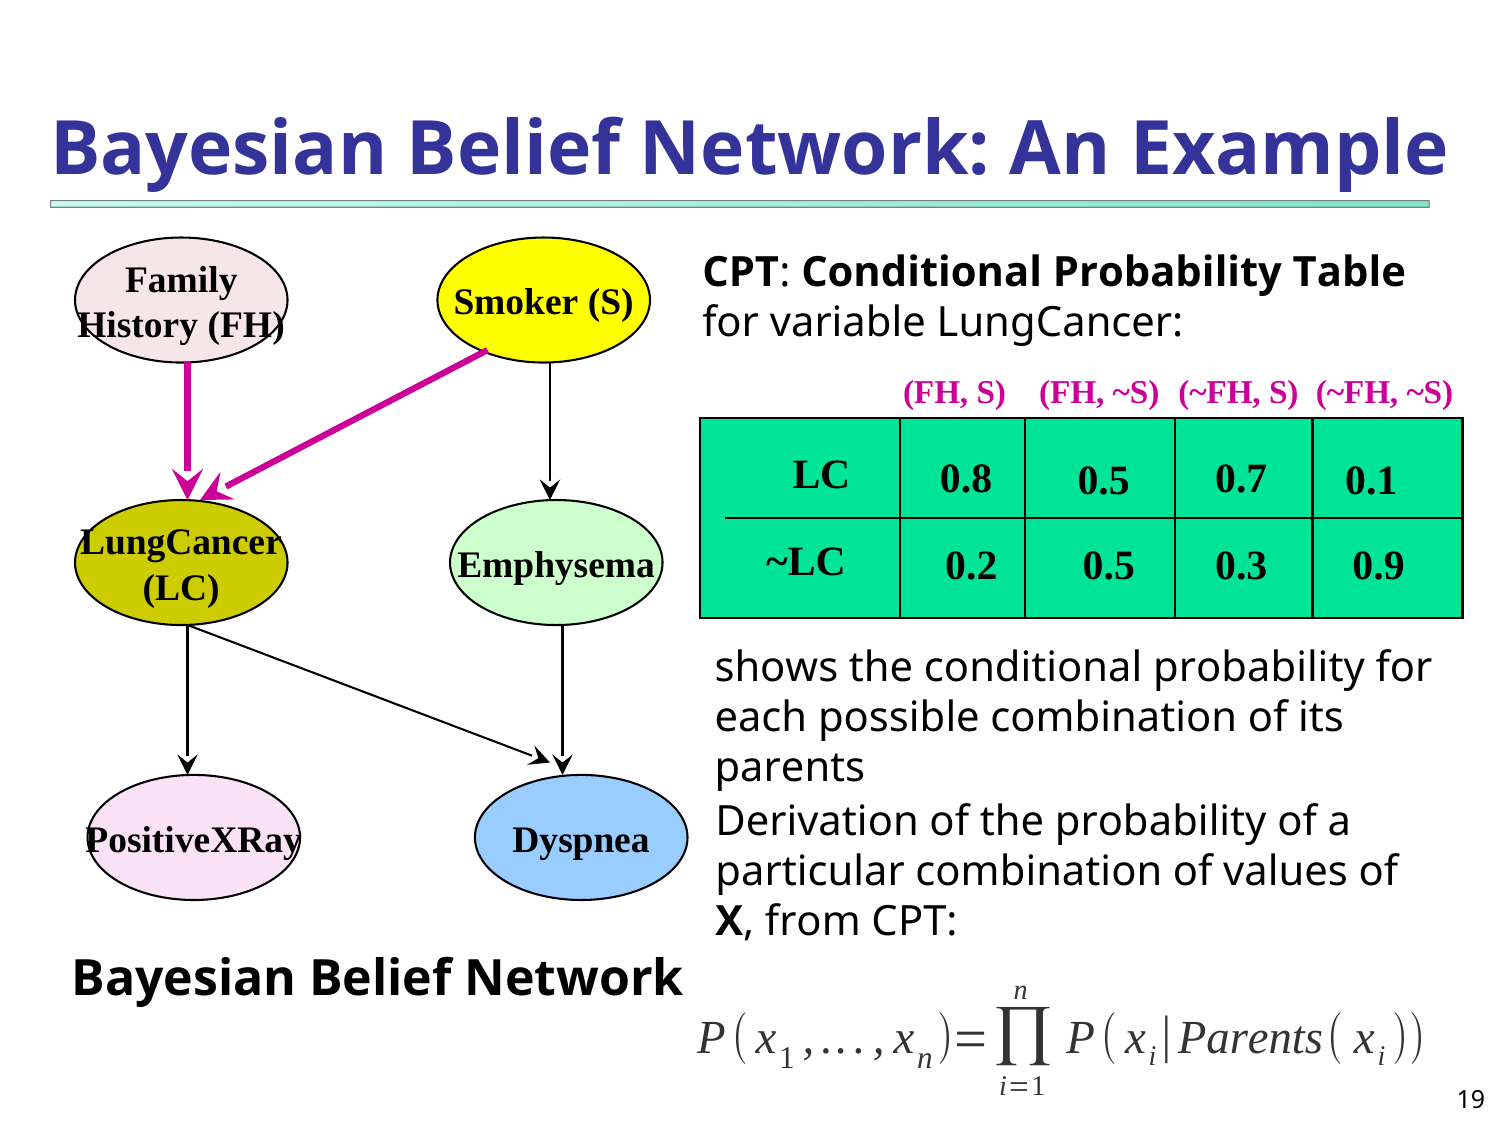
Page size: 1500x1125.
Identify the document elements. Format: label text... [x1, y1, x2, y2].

text_box Derivation of the probability of a particular combination of values of X, from CPT: [700, 786, 1451, 952]
text_box (FH, S) [888, 362, 1021, 418]
text_box 0.8 [924, 442, 1008, 509]
text_box [1026, 418, 1174, 517]
text_box 0.9 [1337, 530, 1420, 596]
text_box Emphysema [450, 500, 663, 626]
text_box Family History (FH) [75, 237, 288, 363]
text_box PositiveXRay [89, 774, 301, 901]
chart [682, 972, 1440, 1101]
title Bayesian Belief Network: An Example [0, 2, 1500, 198]
text_box [1176, 418, 1311, 517]
text_box 0.2 [930, 530, 1013, 596]
text_box <number> [1187, 1062, 1500, 1125]
text_box 0.5 [1067, 530, 1150, 596]
text_box [1314, 418, 1463, 517]
text_box LC [777, 438, 866, 505]
text_box Dyspnea [474, 774, 688, 901]
text_box 0.5 [1062, 445, 1145, 511]
text_box [1176, 519, 1311, 618]
text_box 0.3 [1200, 530, 1283, 596]
text_box 0.7 [1200, 442, 1283, 509]
text_box [901, 519, 1024, 618]
text_box [901, 417, 1024, 517]
text_box Smoker (S) [437, 237, 651, 363]
text_box shows the conditional probability for each possible combination of its parents [699, 632, 1488, 798]
text_box (~FH, S) [1163, 362, 1300, 418]
text_box (~FH, ~S) [1300, 362, 1469, 418]
text_box [1026, 519, 1174, 618]
text_box ~LC [751, 526, 861, 592]
text_box [1314, 519, 1463, 618]
text_box Bayesian Belief Network [56, 937, 699, 1013]
text_box 0.1 [1330, 445, 1413, 511]
text_box LungCancer (LC) [75, 500, 288, 626]
text_box [699, 417, 899, 618]
text_box CPT: Conditional Probability Table for variable LungCancer: [687, 237, 1435, 353]
text_box (FH, ~S) [1024, 362, 1163, 418]
